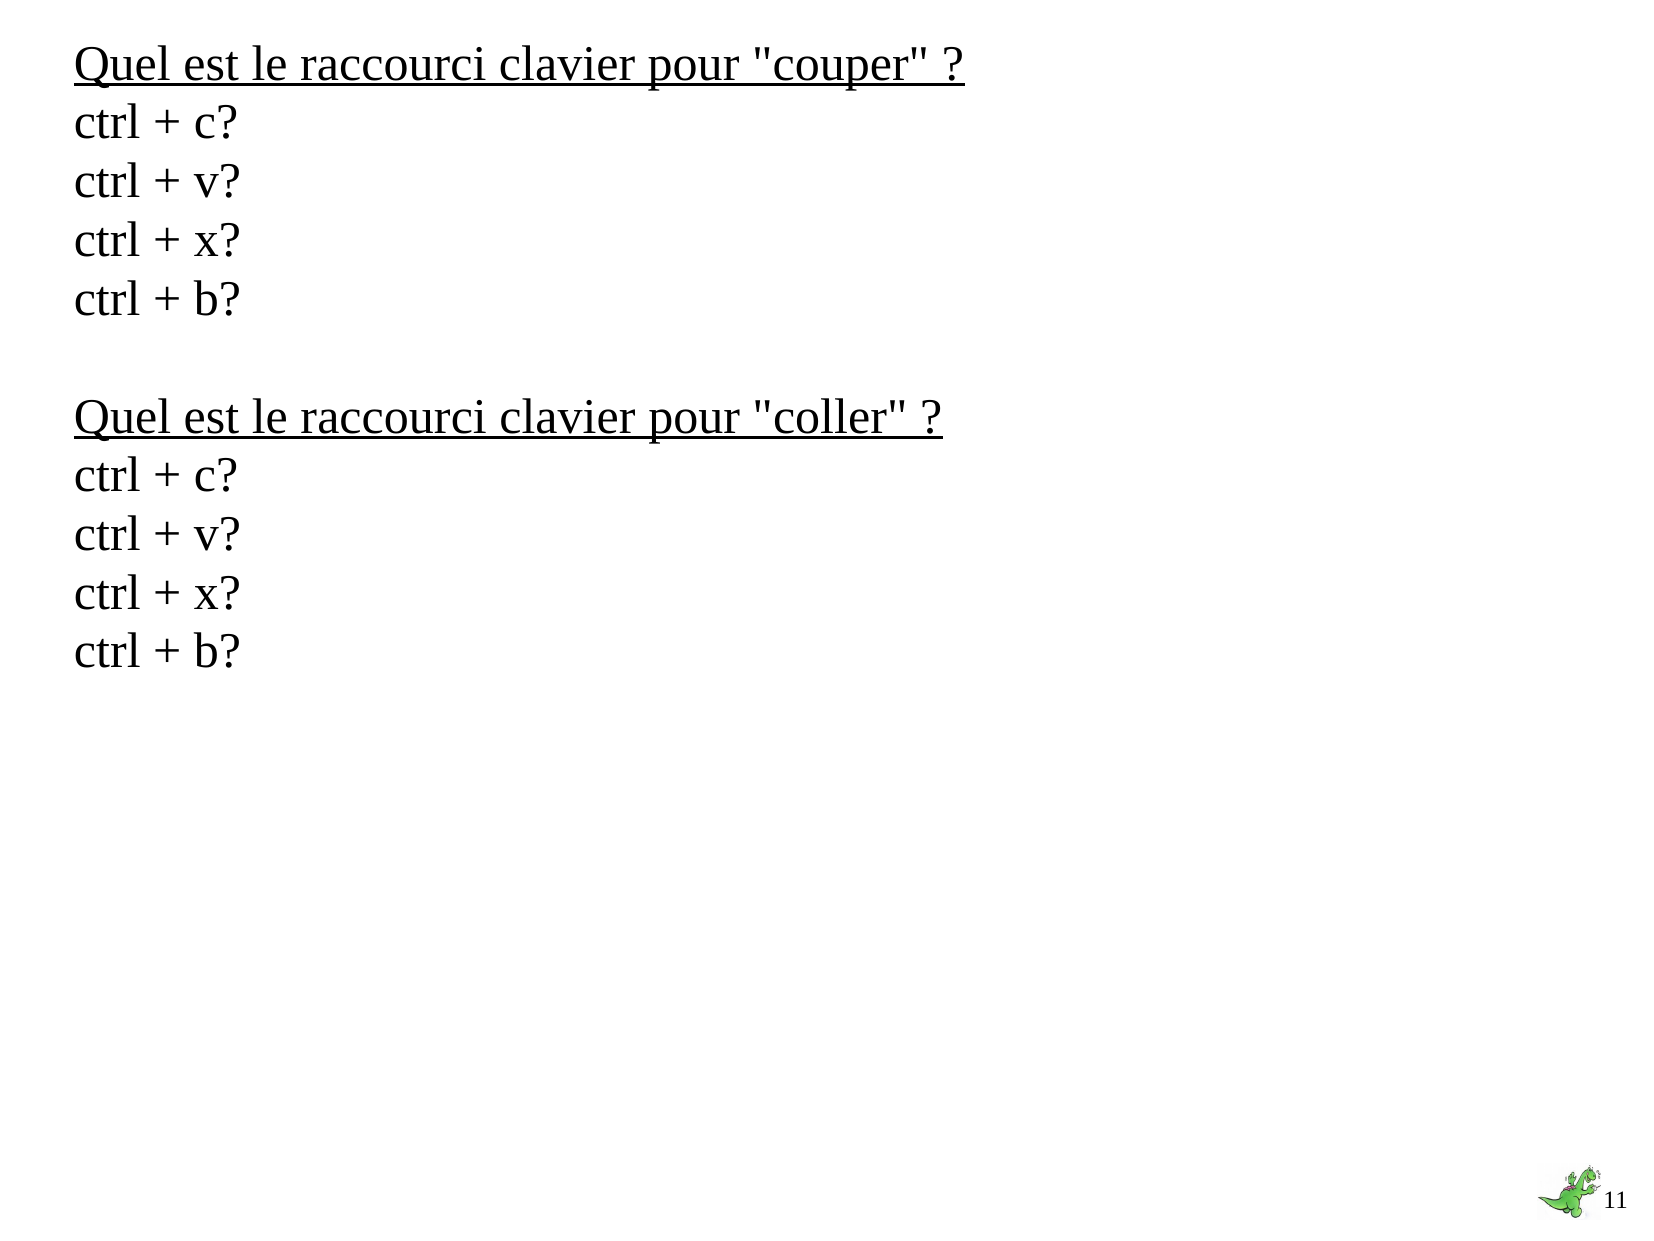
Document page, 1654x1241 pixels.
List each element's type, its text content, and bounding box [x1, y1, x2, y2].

text_box Quel est le raccourci clavier pour "coller" ? ctrl + c? ctrl + v? ctrl + x? ctrl + b? [59, 402, 959, 708]
text_box Quel est le raccourci clavier pour "couper" ? ctrl + c? ctrl + v? ctrl + x? ctrl + b? [59, 49, 981, 355]
text_box 11 [1603, 1186, 1632, 1214]
picture [1537, 1163, 1601, 1220]
